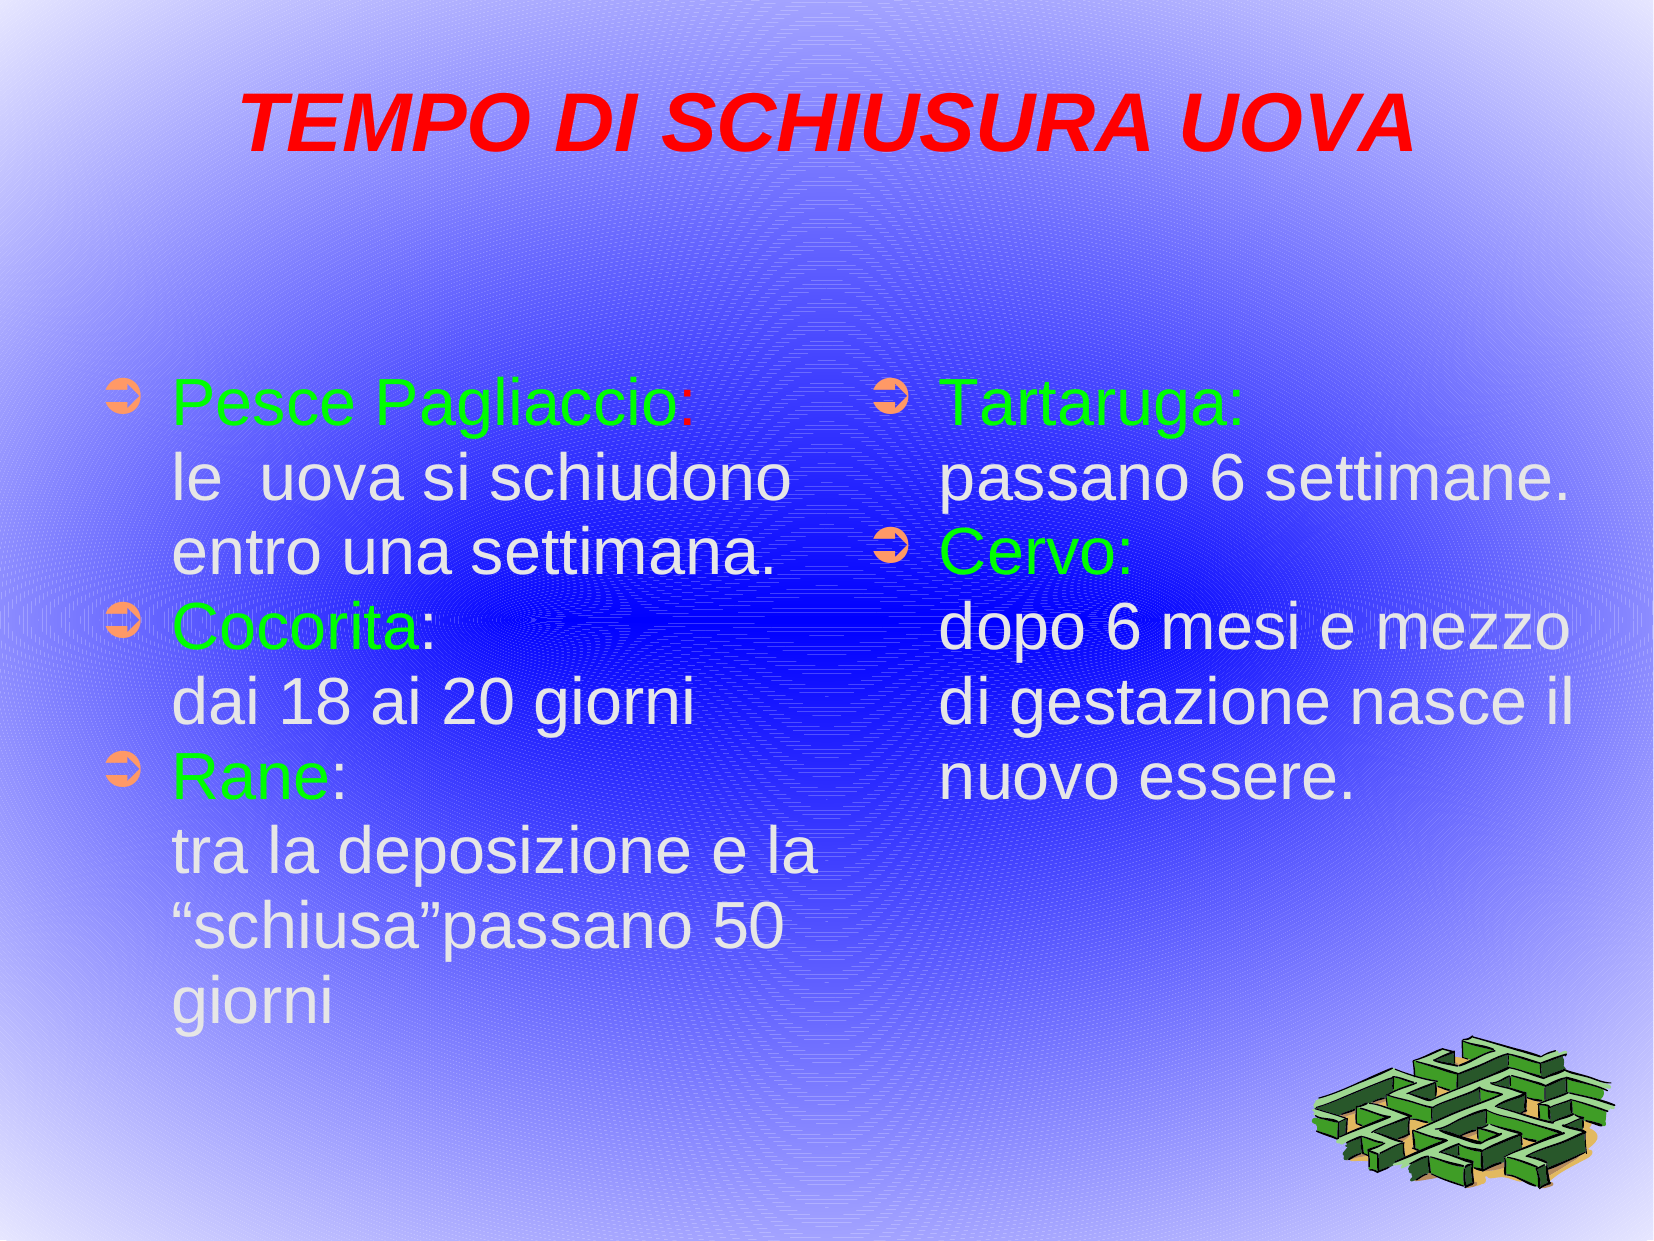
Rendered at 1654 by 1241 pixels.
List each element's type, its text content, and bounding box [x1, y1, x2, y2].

list Tartaruga: passano 6 settimane. Cervo: dopo 6 mesi e mezzo di gestazione nasce il nuovo essere. [856, 364, 1625, 1147]
title TEMPO DI SCHIUSURA UOVA [121, 19, 1534, 227]
list Pesce Pagliaccio: le uova si schiudono entro una settimana. Cocorita: dai 18 ai 20 giorni Rane: tra la deposizione e la “schiusa”passano 50 giorni [88, 364, 856, 1147]
